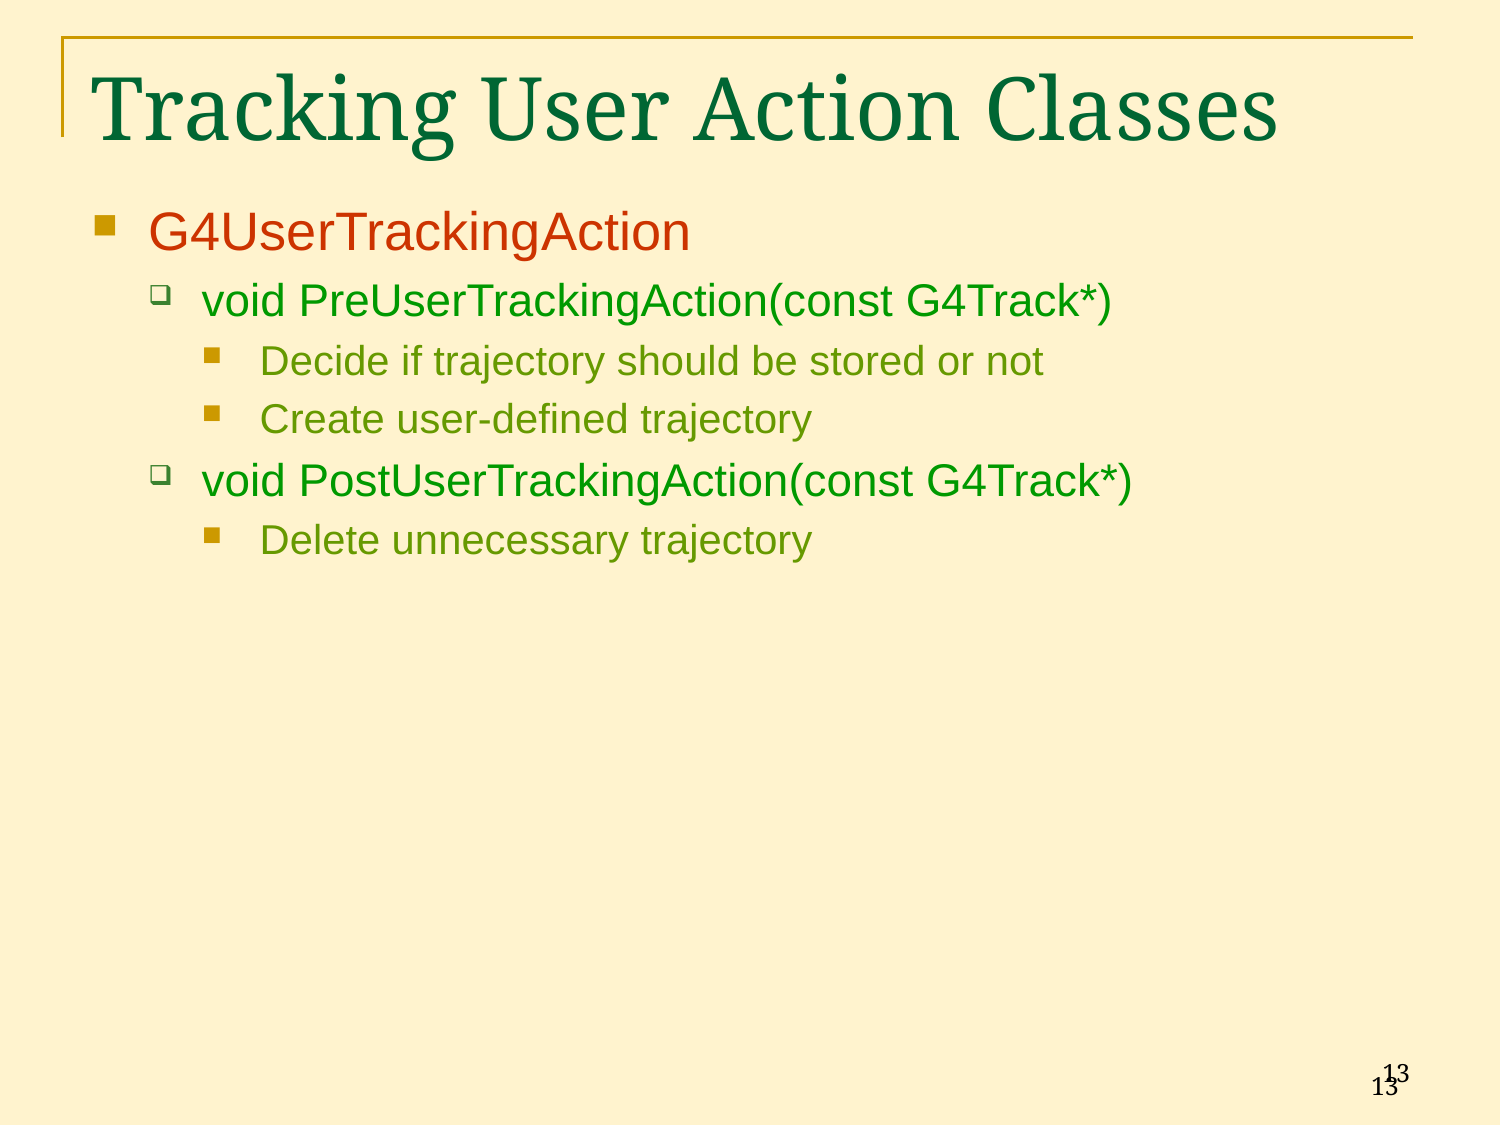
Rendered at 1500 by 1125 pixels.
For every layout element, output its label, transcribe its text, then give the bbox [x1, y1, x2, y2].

list G4UserTrackingAction void PreUserTrackingAction(const G4Track*) Decide if trajectory should be stored or not Create user-defined trajectory void PostUserTrackingAction(const G4Track*) Delete unnecessary trajectory [76, 196, 1427, 1011]
text_box <number> [1074, 1024, 1426, 1100]
title Tracking User Action Classes [75, 45, 1426, 233]
